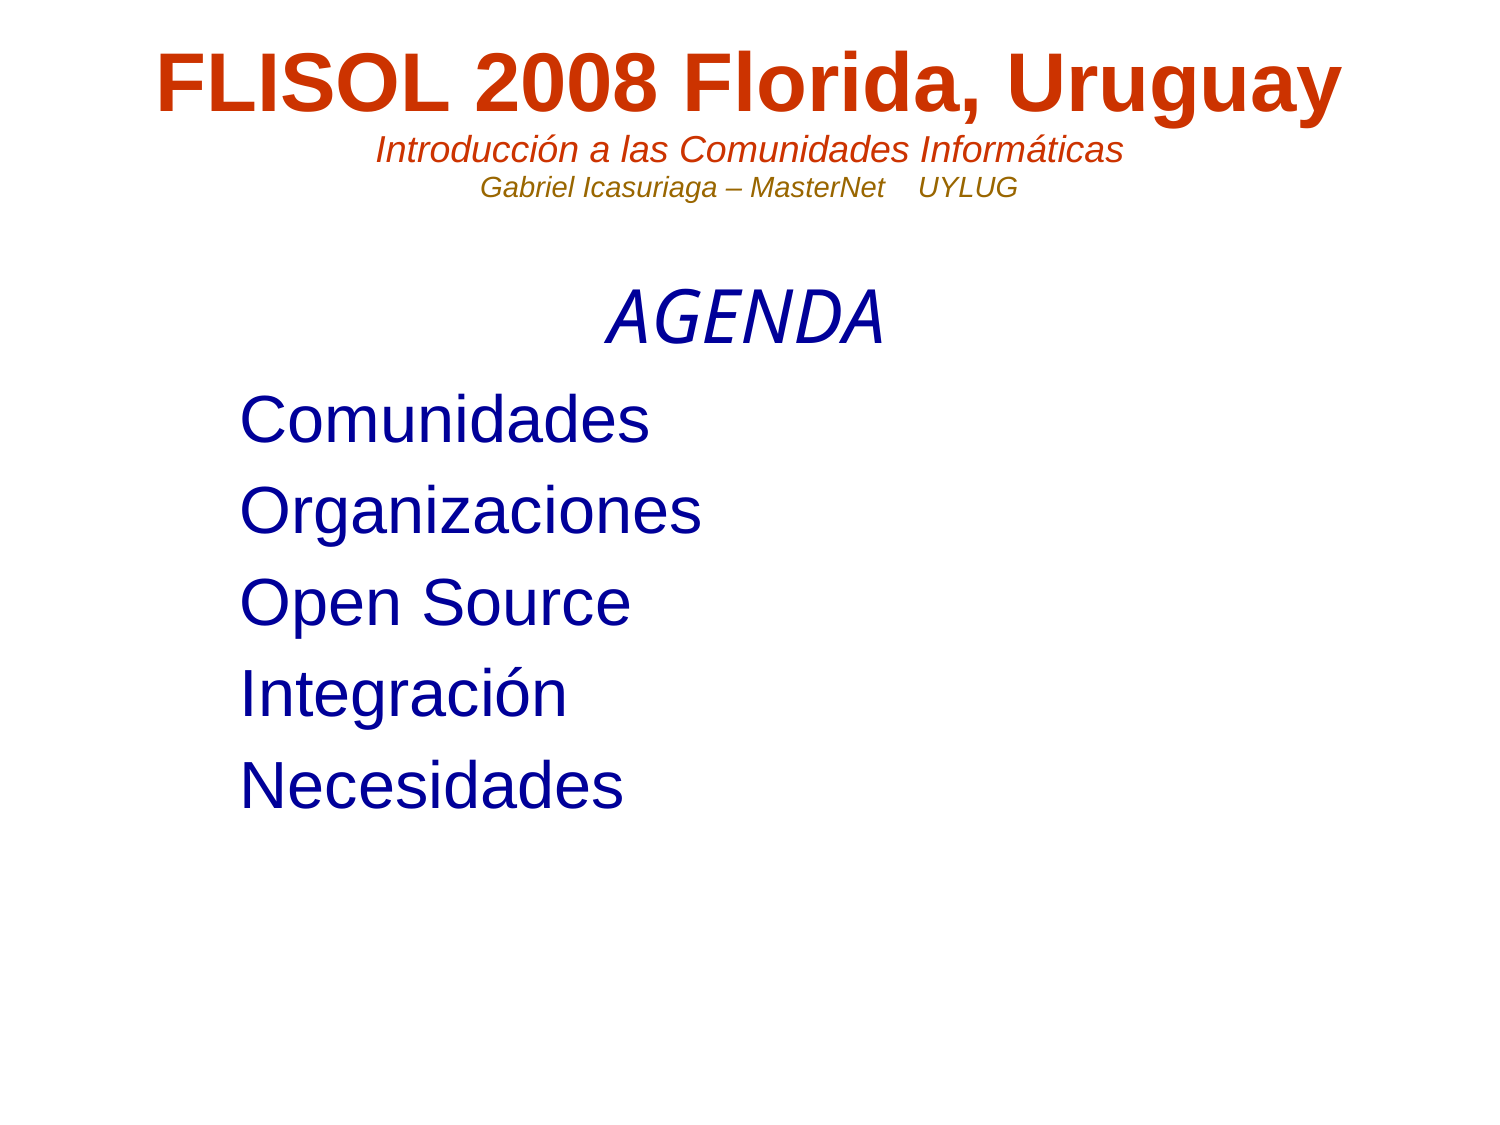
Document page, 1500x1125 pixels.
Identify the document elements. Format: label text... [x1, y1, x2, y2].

title FLISOL 2008 Florida, Uruguay Introducción a las Comunidades Informáticas Gabriel Icasuriaga – MasterNet UYLUG [112, 0, 1388, 318]
subtitle AGENDA Comunidades Organizaciones Open Source Integración Necesidades [225, 255, 1270, 925]
